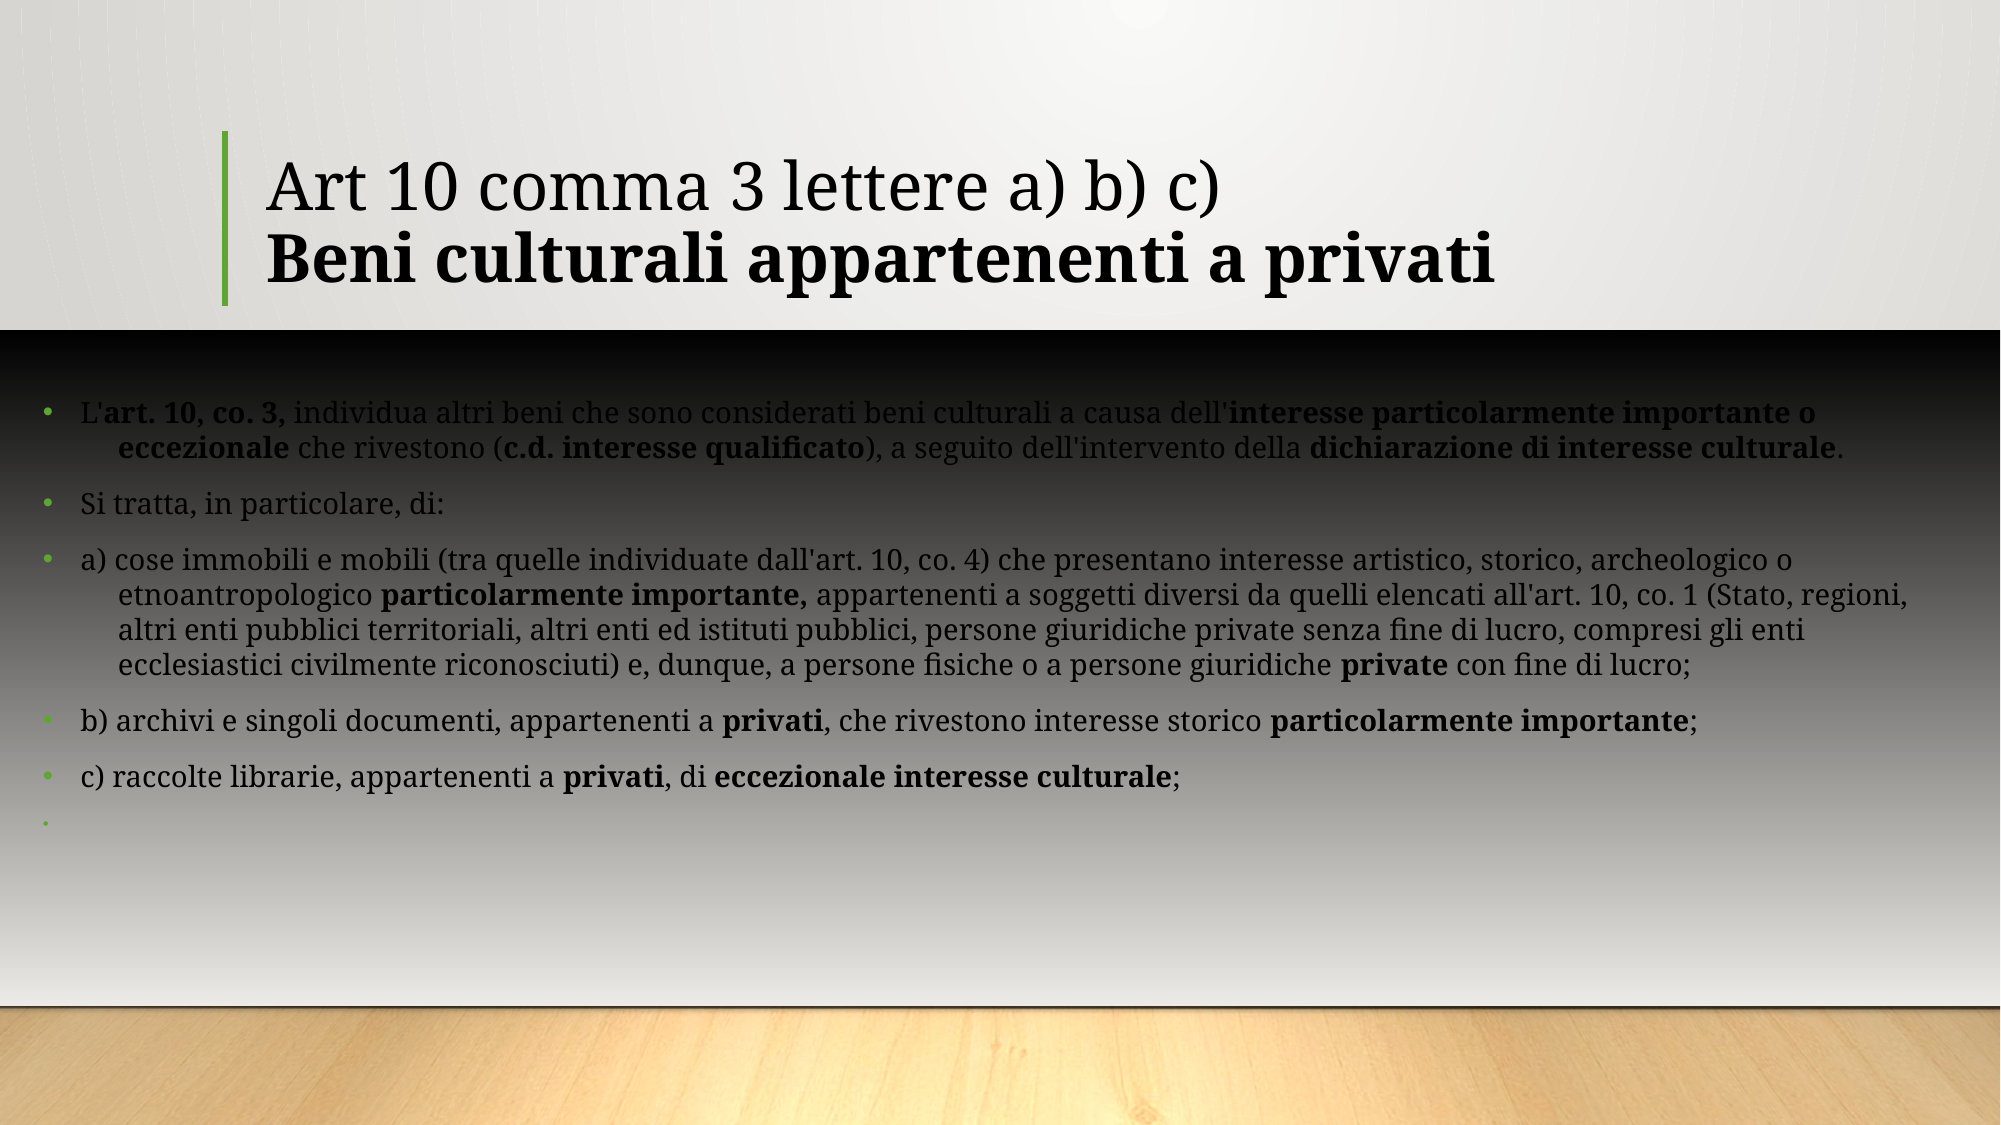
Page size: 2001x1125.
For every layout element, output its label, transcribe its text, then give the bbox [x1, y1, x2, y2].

list L'art. 10, co. 3, individua altri beni che sono considerati beni culturali a causa dell'interesse particolarmente importante o eccezionale che rivestono (c.d. interesse qualificato), a seguito dell'intervento della dichiarazione di interesse culturale. Si tratta, in particolare, di: a) cose immobili e mobili (tra quelle individuate dall'art. 10, co. 4) che presentano interesse artistico, storico, archeologico o etnoantropologico particolarmente importante, appartenenti a soggetti diversi da quelli elencati all'art. 10, co. 1 (Stato, regioni, altri enti pubblici territoriali, altri enti ed istituti pubblici, persone giuridiche private senza fine di lucro, compresi gli enti ecclesiastici civilmente riconosciuti) e, dunque, a persone fisiche o a persone giuridiche private con fine di lucro; b) archivi e singoli documenti, appartenenti a privati, che rivestono interesse storico particolarmente importante; c) raccolte librarie, appartenenti a privati, di eccezionale interesse culturale; [27, 330, 1986, 981]
title Art 10 comma 3 lettere a) b) c) Beni culturali appartenenti a privati [251, 89, 1814, 305]
